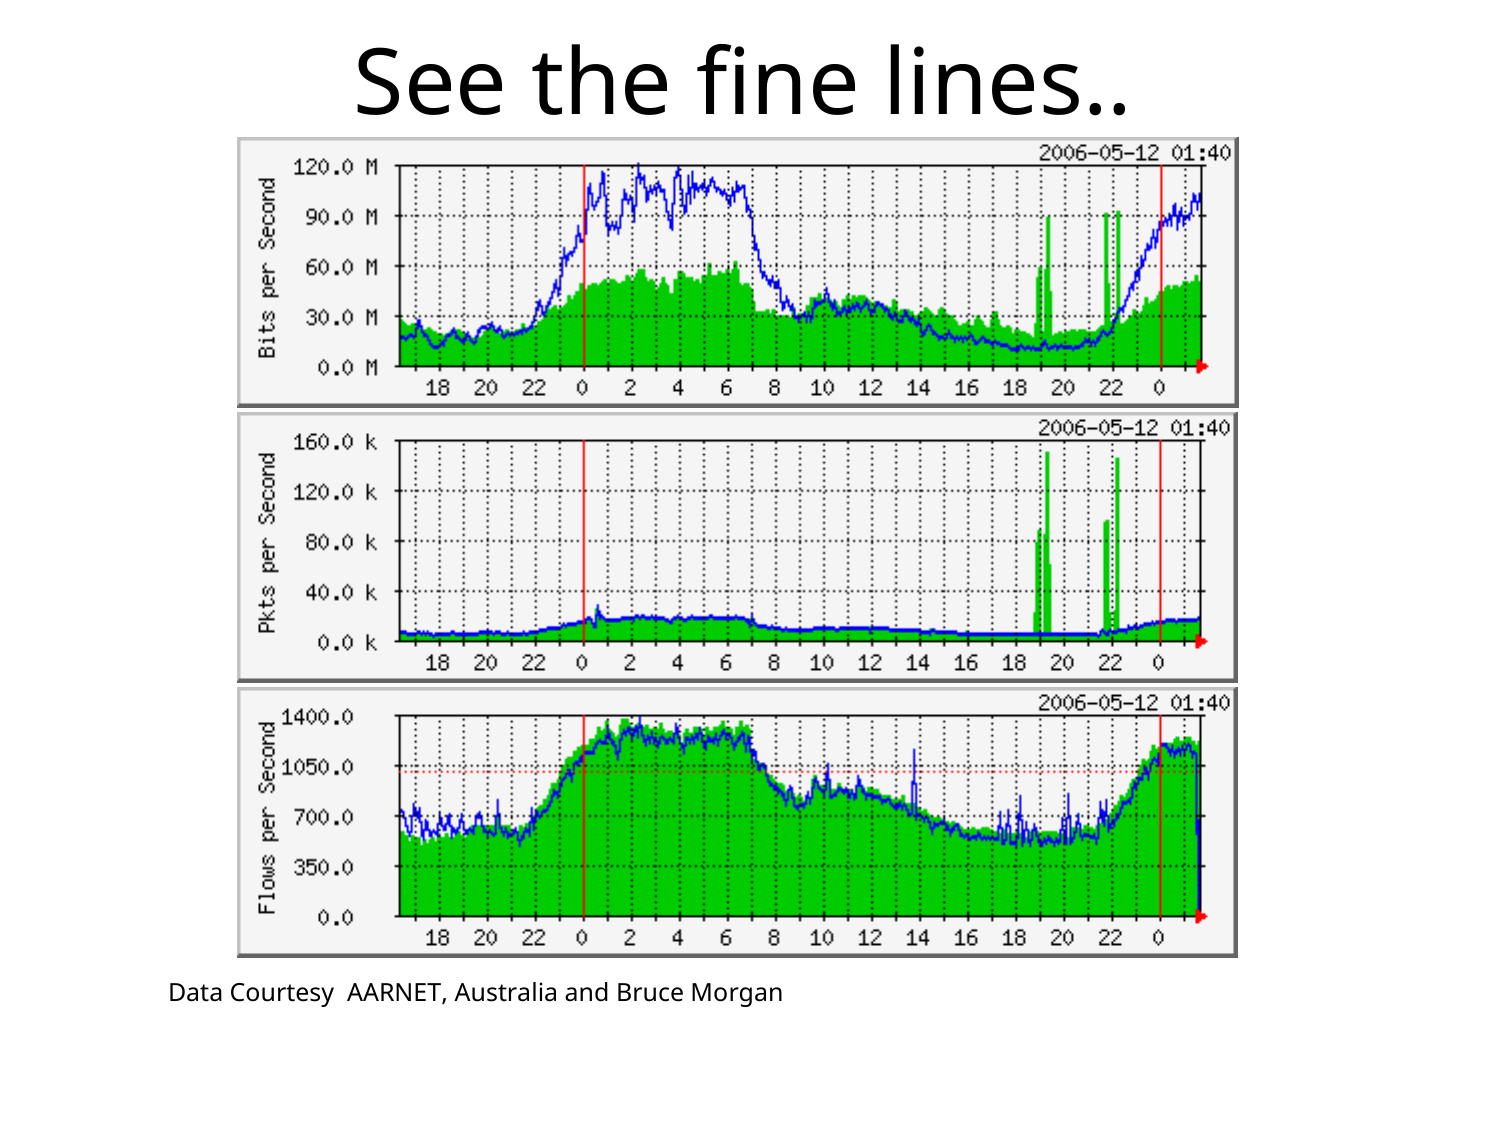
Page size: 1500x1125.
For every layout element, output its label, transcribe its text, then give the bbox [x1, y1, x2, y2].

text_box Data Courtesy AARNET, Australia and Bruce Morgan [162, 974, 1175, 1023]
title See the fine lines.. [112, 0, 1388, 158]
picture [237, 137, 1239, 408]
picture [237, 687, 1238, 958]
picture [237, 412, 1238, 683]
